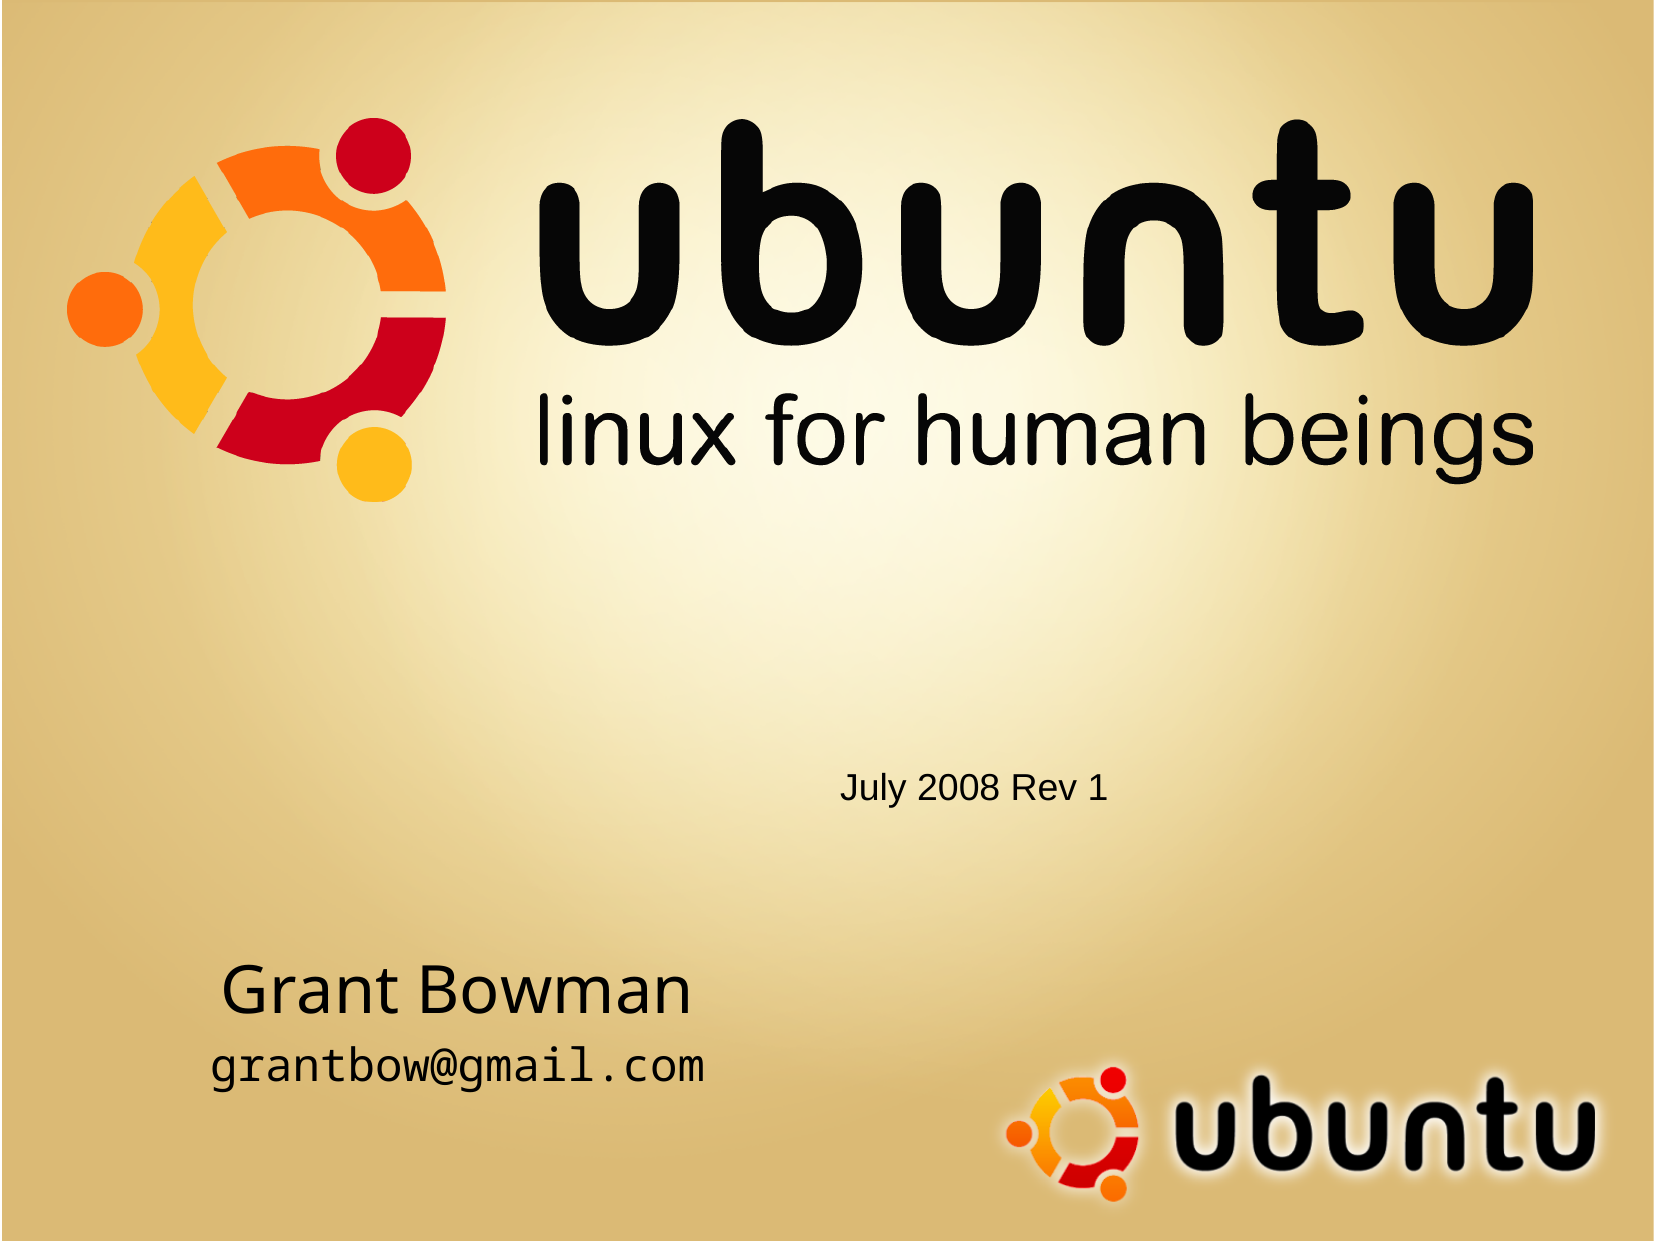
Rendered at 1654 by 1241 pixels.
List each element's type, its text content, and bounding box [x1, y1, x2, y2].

picture [2, 0, 1654, 1241]
text_box July 2008 Rev 1 [531, 590, 1418, 838]
title Grant Bowman grantbow@gmail.com [29, 826, 886, 1211]
